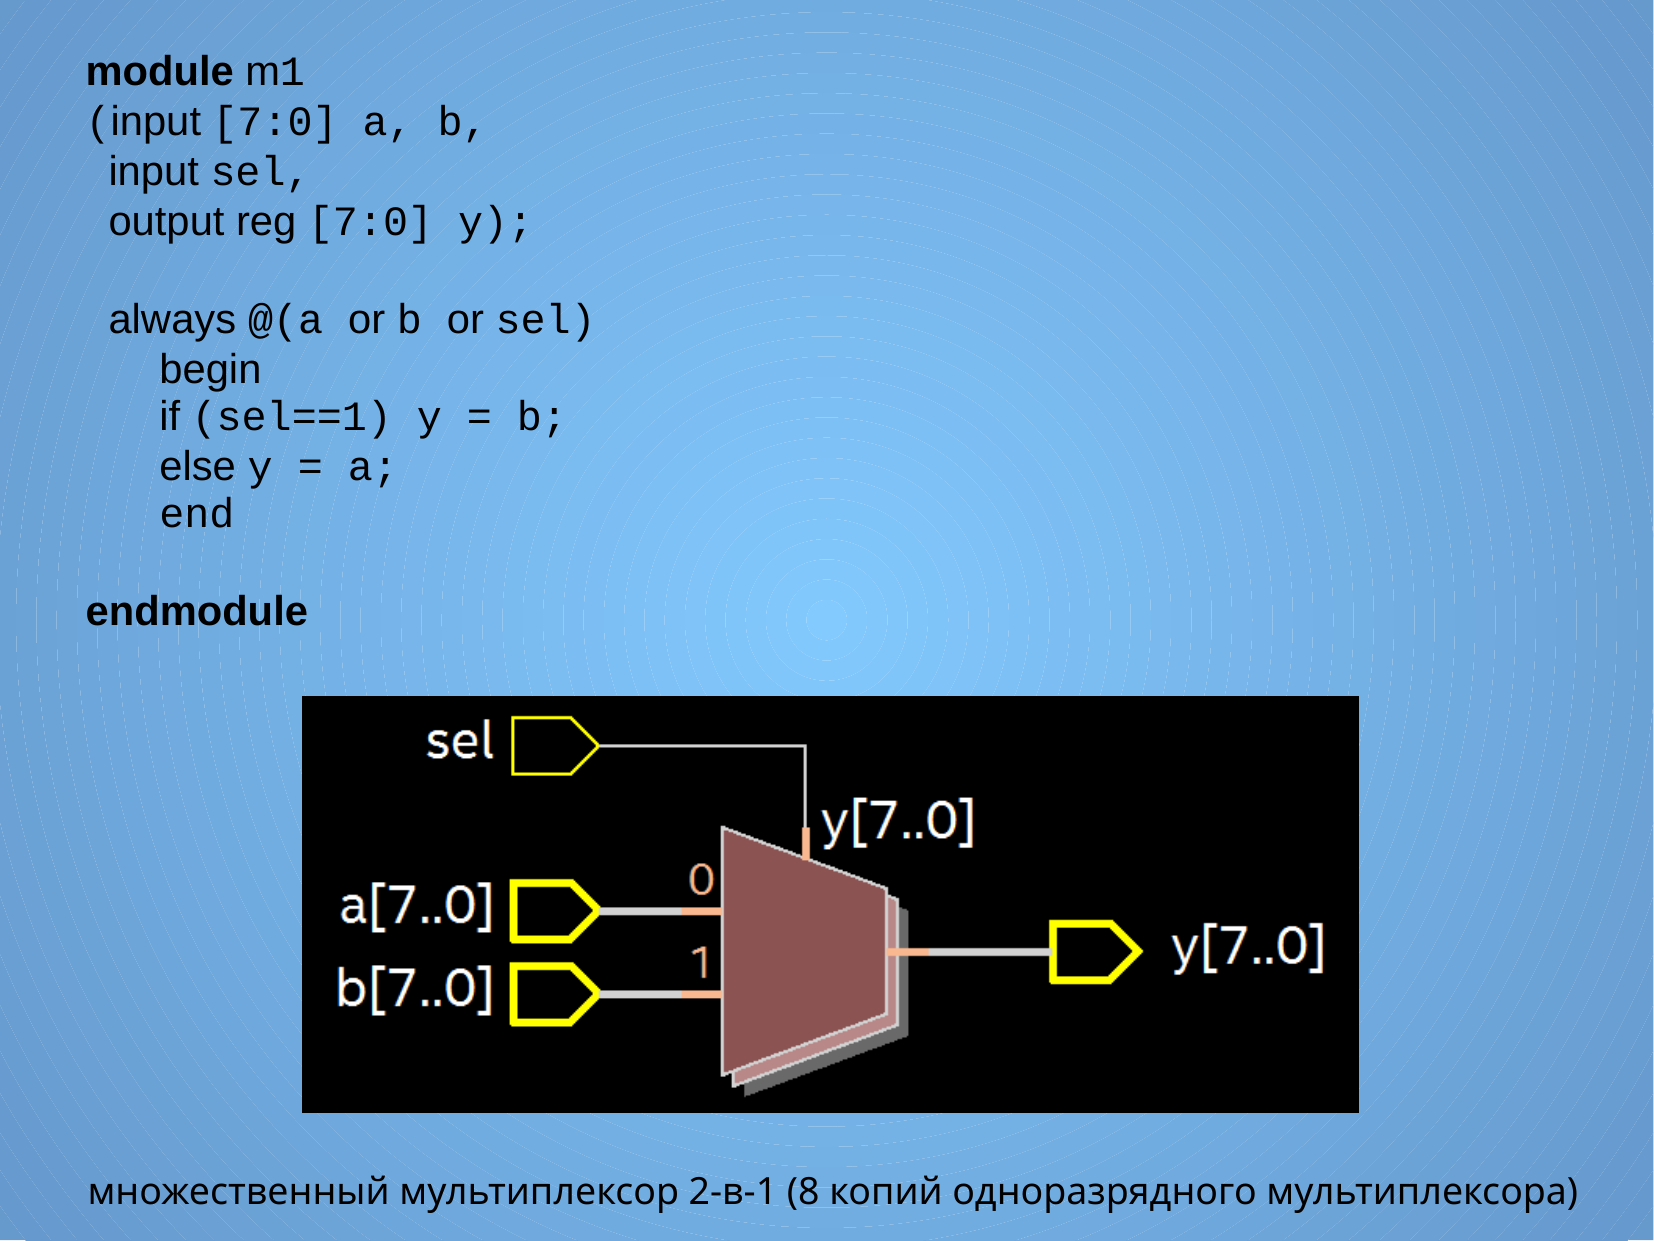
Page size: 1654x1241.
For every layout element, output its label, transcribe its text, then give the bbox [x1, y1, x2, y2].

text_box множественный мультиплексор 2-в-1 (8 копий одноразрядного мультиплексора) [72, 1157, 1654, 1225]
text_box module m1 (input [7:0] a, b, input sel, output reg [7:0] y); always @(a or b or sel) begin if (sel==1) y = b; else y = a; end endmodule [70, 40, 1583, 735]
picture [302, 696, 1359, 1113]
